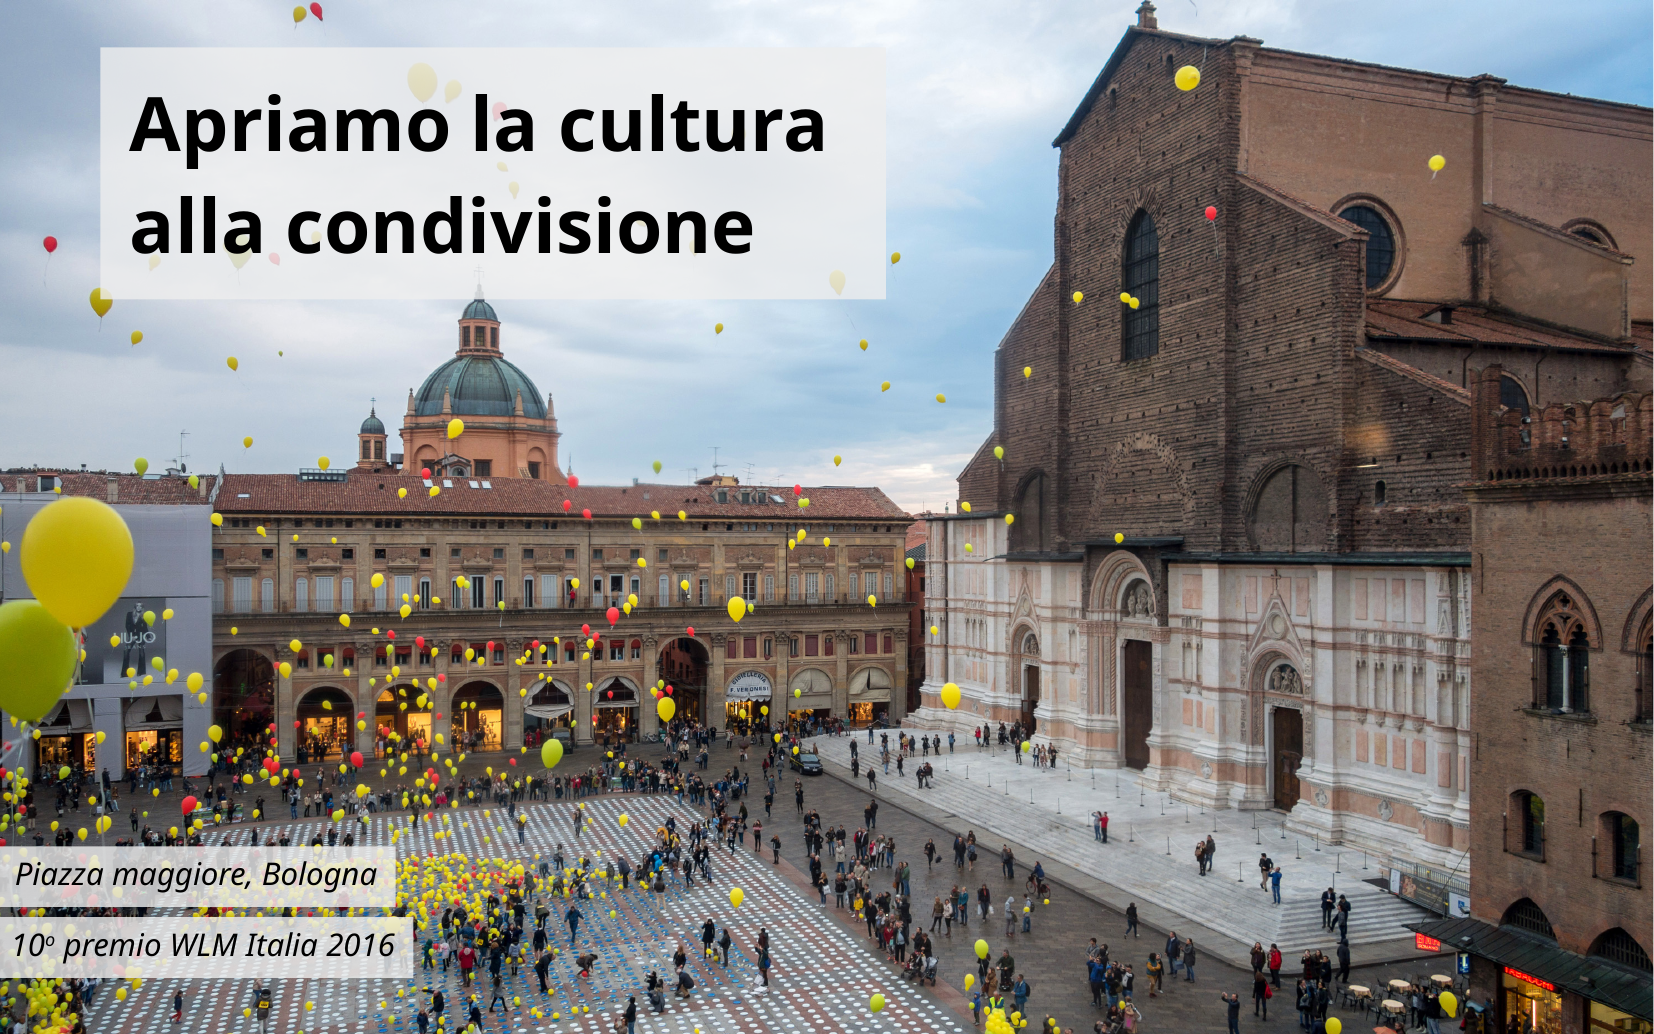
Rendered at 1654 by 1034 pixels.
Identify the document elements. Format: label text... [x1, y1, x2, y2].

text_box Piazza maggiore, Bologna [0, 849, 396, 904]
text_box Apriamo la cultura alla condivisione [100, 47, 886, 264]
picture [0, 0, 1654, 1034]
text_box 10o premio WLM Italia 2016 [0, 920, 414, 975]
